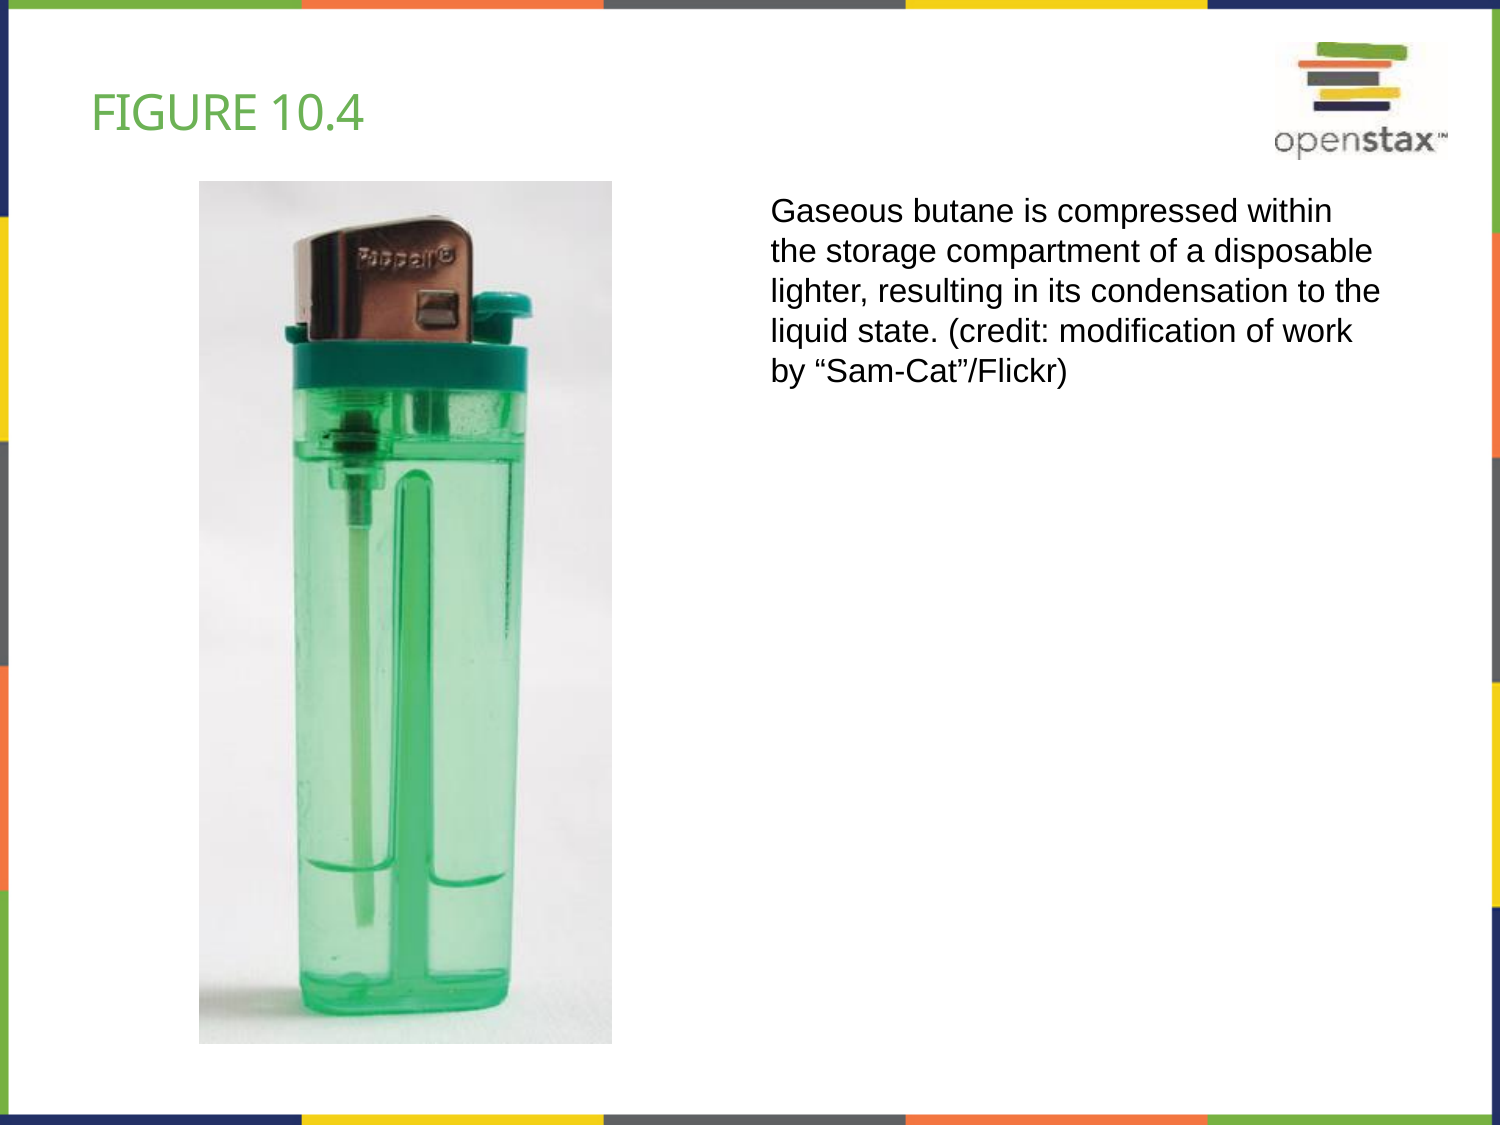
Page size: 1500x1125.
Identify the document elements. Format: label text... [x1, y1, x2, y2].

title Figure 10.4 [75, 39, 1398, 148]
picture [0, 0, 1500, 1125]
list Gaseous butane is compressed within the storage compartment of a disposable lighter, resulting in its condensation to the liquid state. (credit: modification of work by “Sam-Cat”/Flickr) [755, 181, 1398, 1045]
